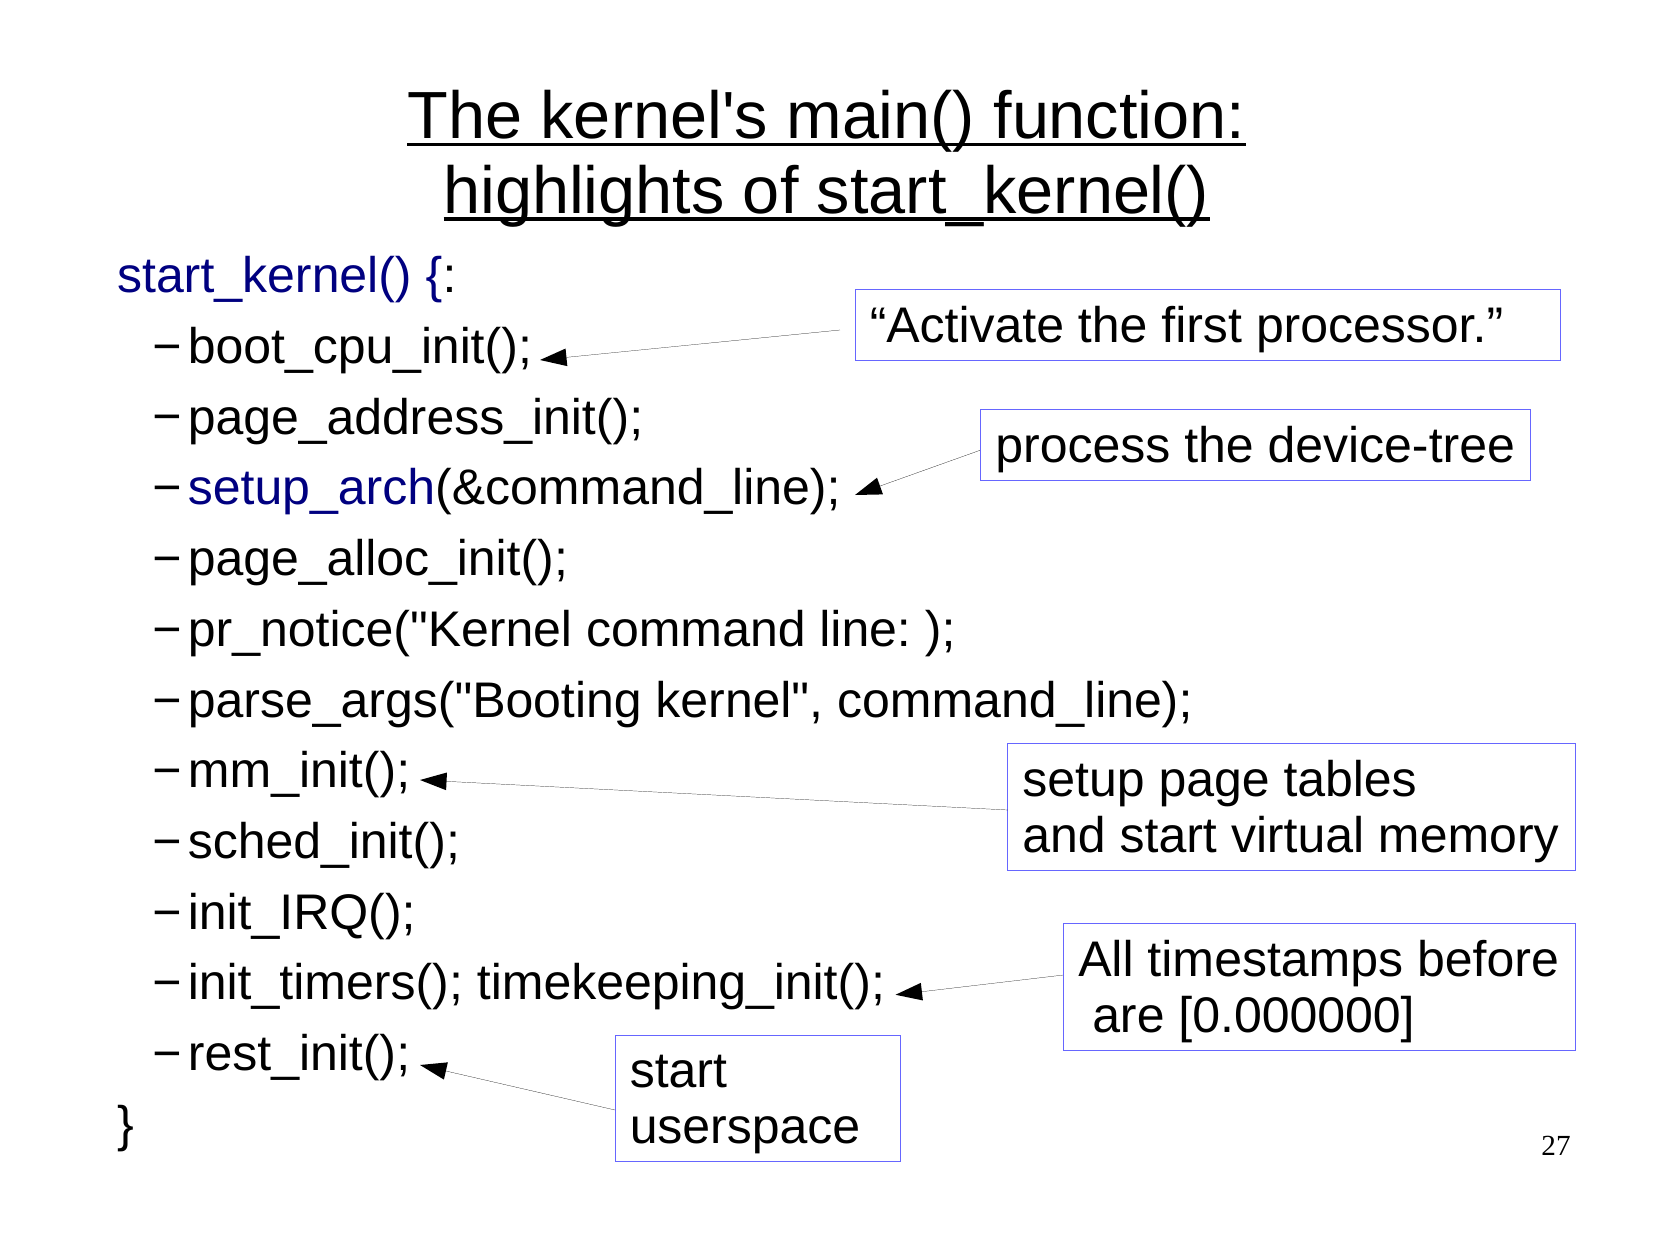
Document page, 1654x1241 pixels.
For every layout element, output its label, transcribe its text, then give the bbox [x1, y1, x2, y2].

text_box All timestamps before are [0.000000] [1063, 923, 1576, 1051]
text_box setup page tables and start virtual memory [1007, 743, 1576, 871]
text_box start_kernel() {: boot_cpu_init(); page_address_init(); setup_arch(&command_line); page_alloc_init(); pr_notice("Kernel command line: ); parse_args("Booting kernel", command_line); mm_init(); sched_init(); init_IRQ(); init_timers(); timekeeping_init(); rest_init(); } [102, 240, 1209, 1160]
text_box start userspace [615, 1035, 901, 1162]
text_box process the device-tree [980, 409, 1531, 481]
title The kernel's main() function: highlights of start_kernel() [82, 49, 1571, 257]
text_box “Activate the first processor.” [855, 289, 1561, 361]
